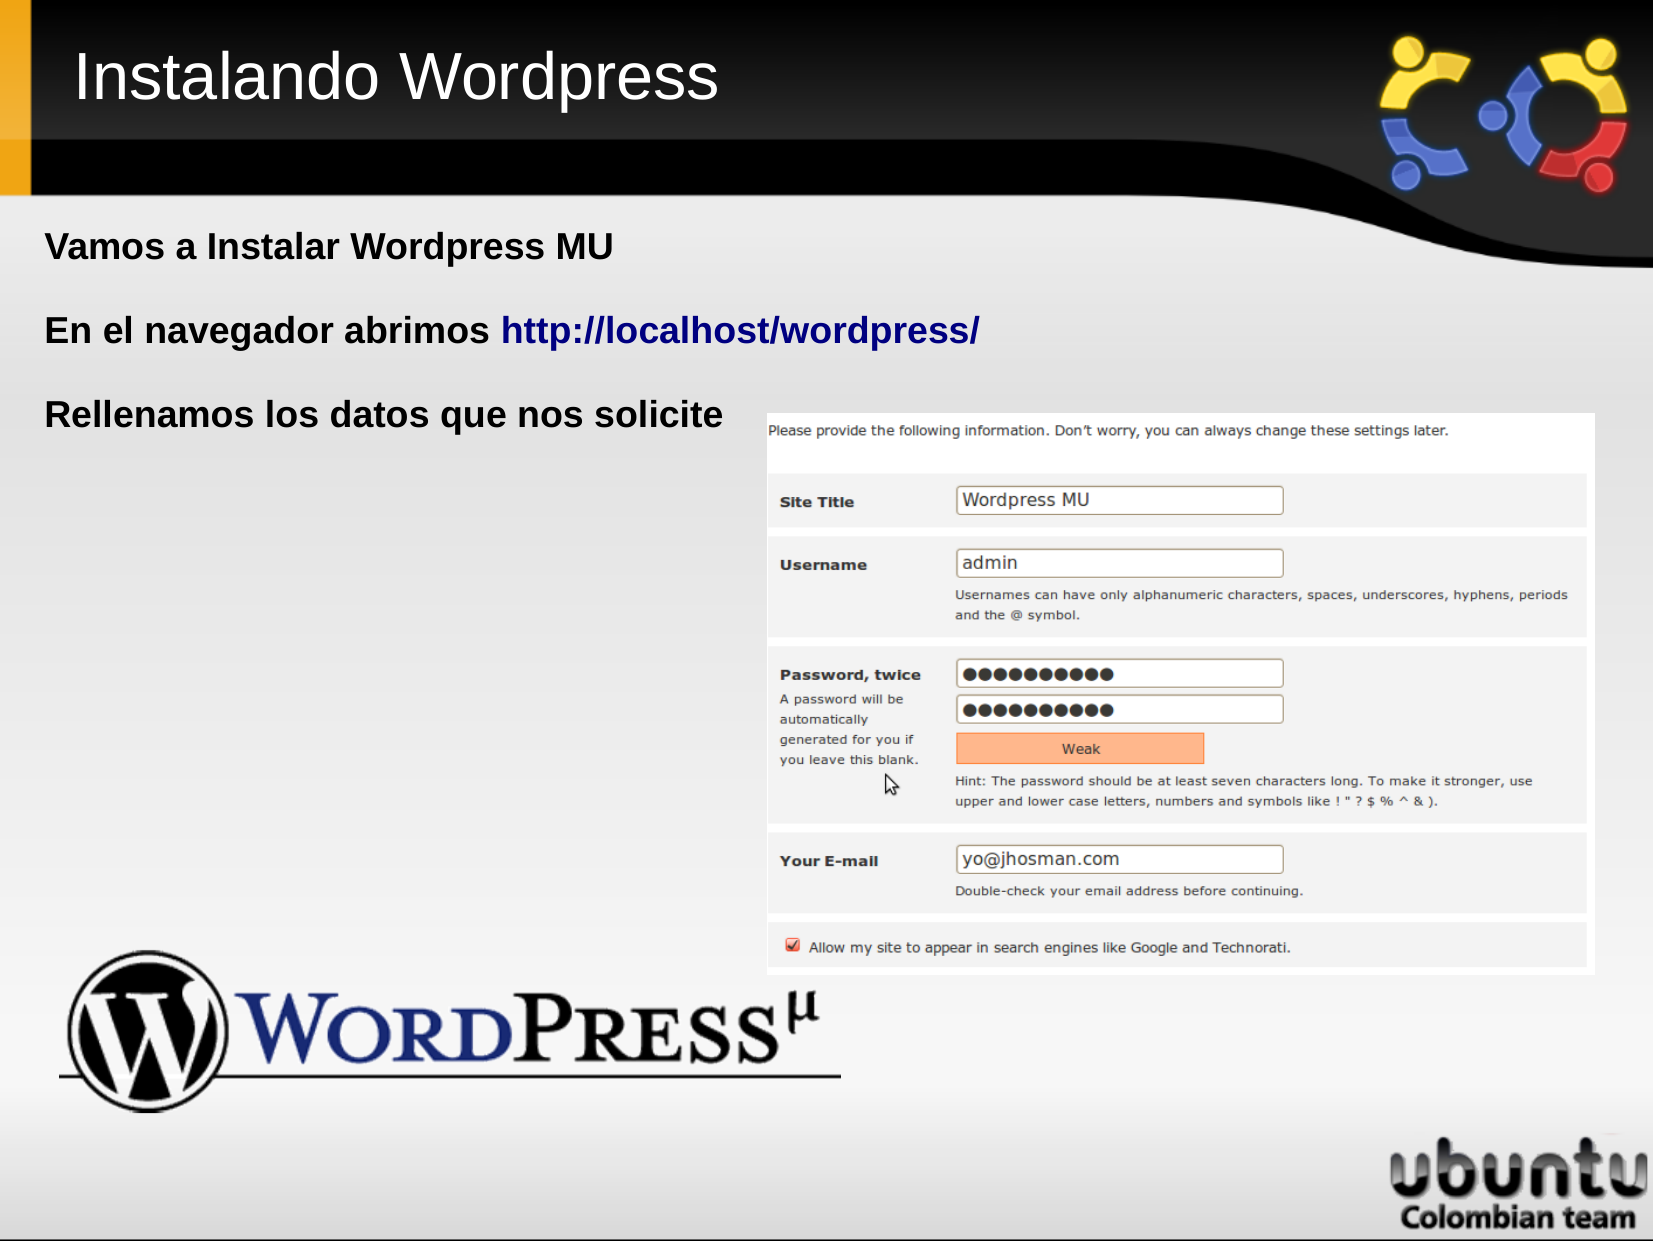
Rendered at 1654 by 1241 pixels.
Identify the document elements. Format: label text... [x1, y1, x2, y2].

text_box Vamos a Instalar Wordpress MU En el navegador abrimos http://localhost/wordpress/ Rellenamos los datos que nos solicite [29, 218, 1447, 443]
picture [0, 0, 1654, 1241]
text_box Instalando Wordpress [59, 31, 1300, 122]
